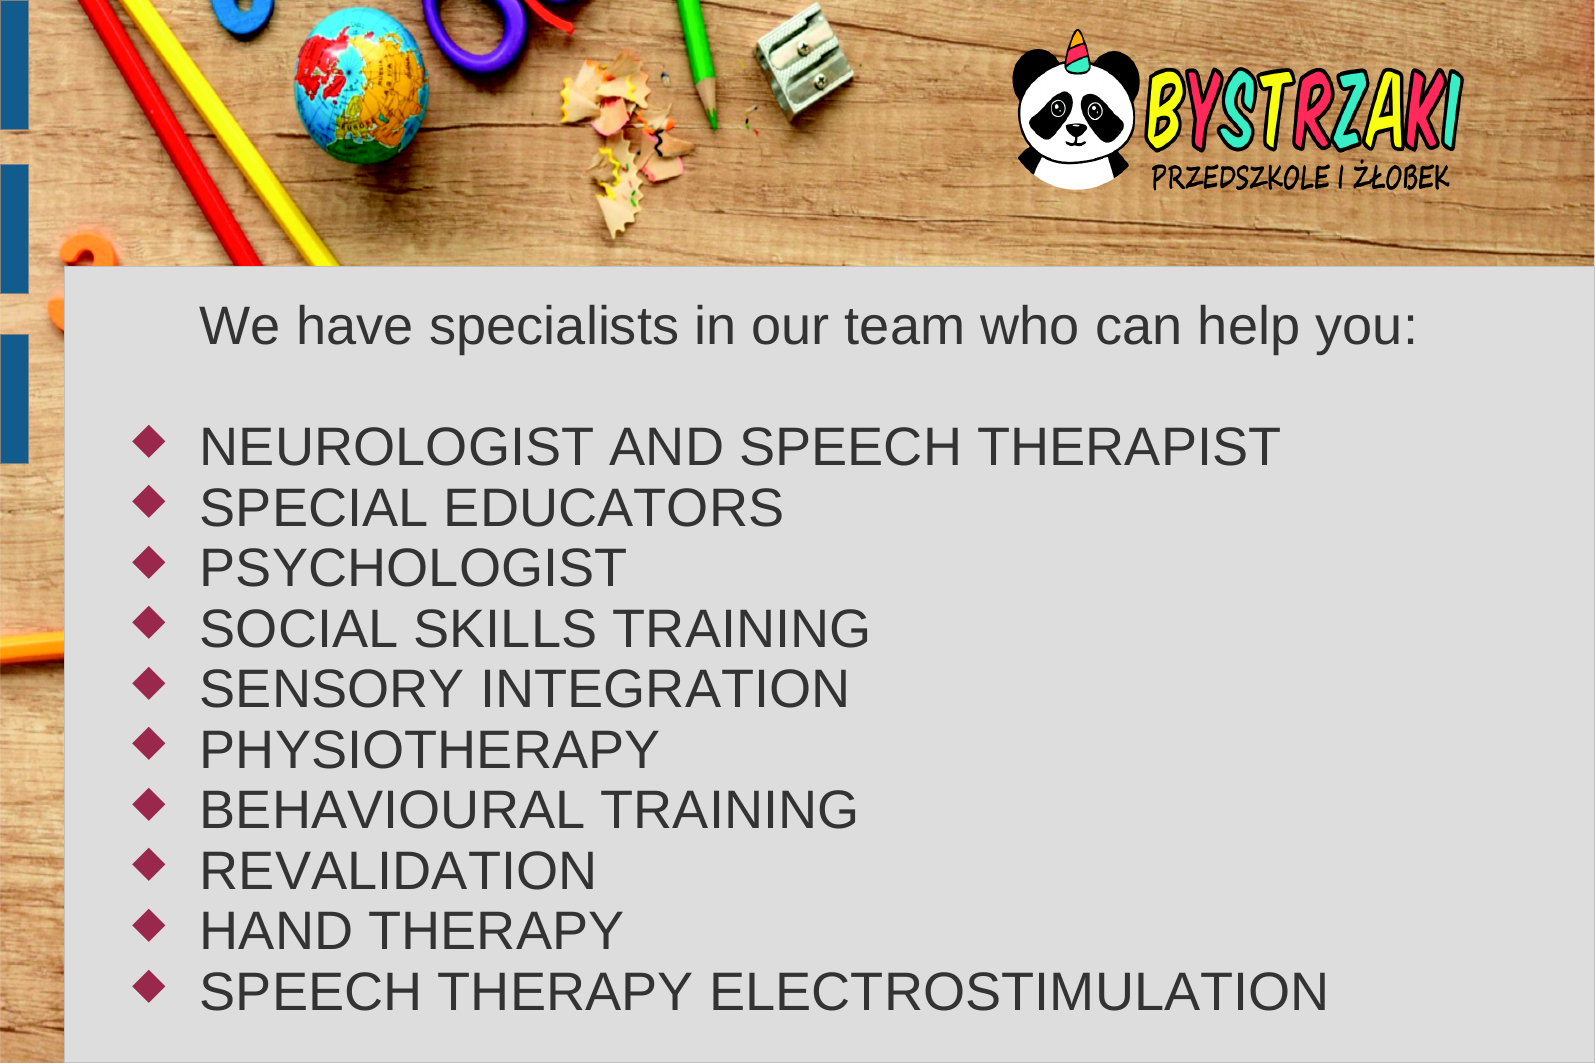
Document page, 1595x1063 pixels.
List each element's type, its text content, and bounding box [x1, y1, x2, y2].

list We have specialists in our team who can help you: NEUROLOGIST AND SPEECH THERAPIST SPECIAL EDUCATORS PSYCHOLOGIST SOCIAL SKILLS TRAINING SENSORY INTEGRATION PHYSIOTHERAPY BEHAVIOURAL TRAINING REVALIDATION HAND THERAPY SPEECH THERAPY ELECTROSTIMULATION [117, 295, 1479, 1022]
picture [0, 0, 1595, 1063]
